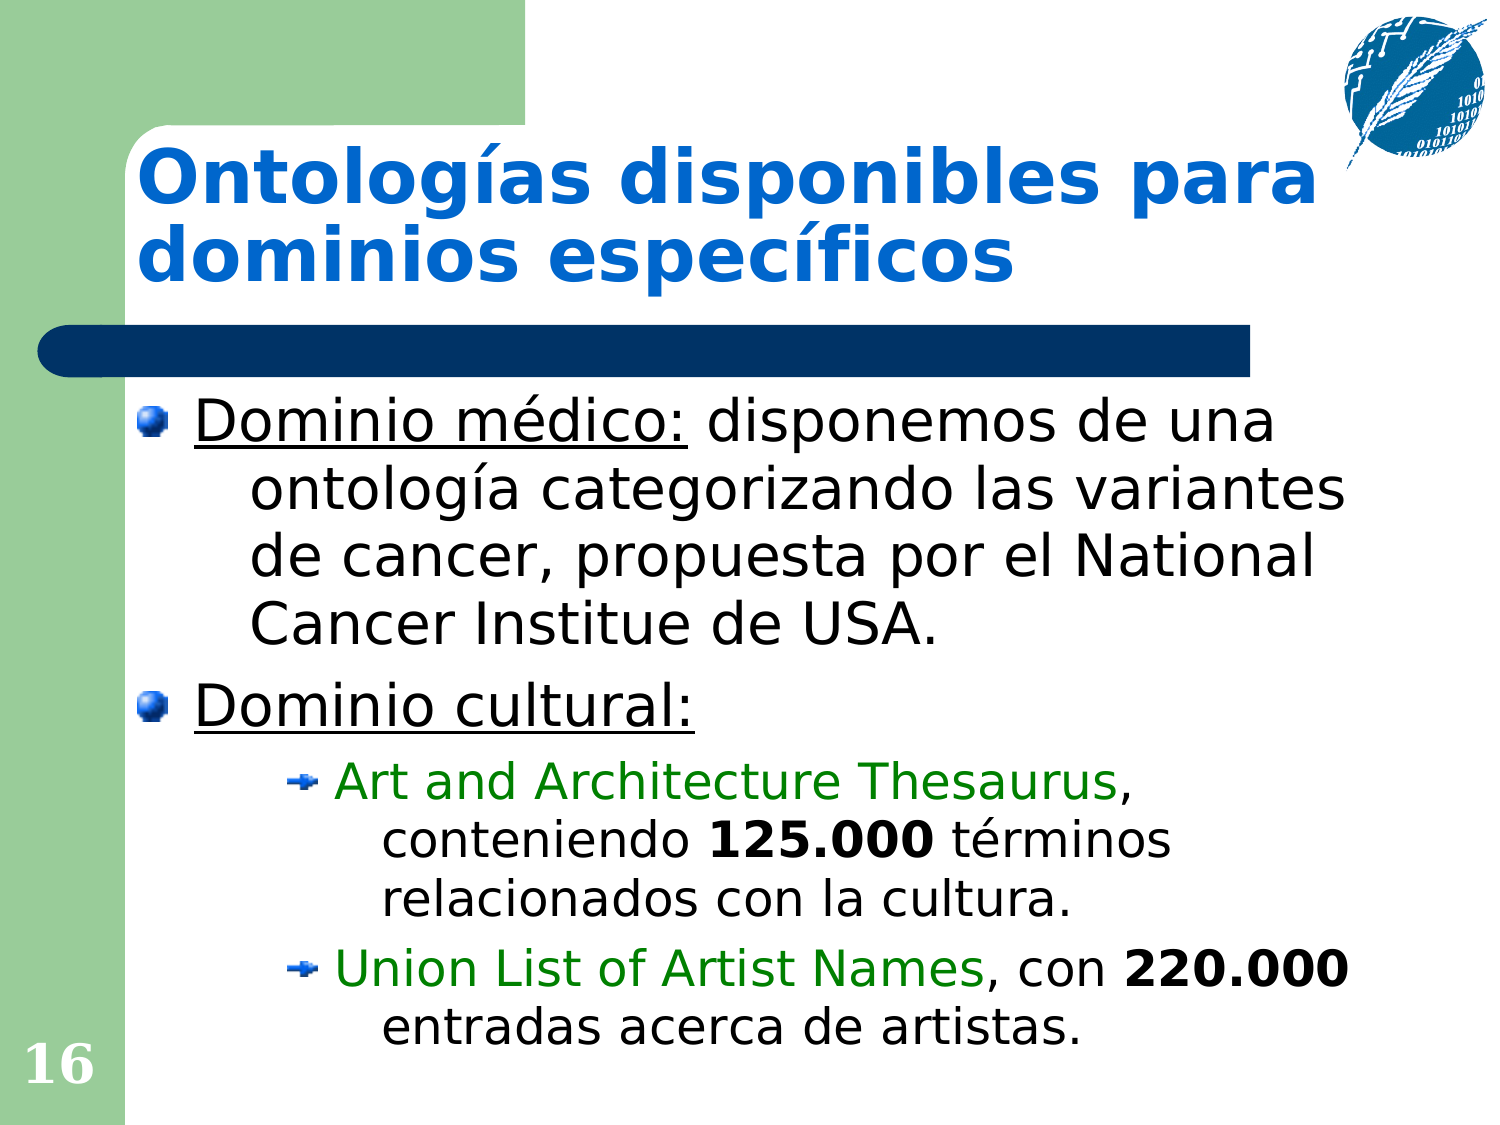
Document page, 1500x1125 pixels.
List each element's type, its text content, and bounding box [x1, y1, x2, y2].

picture [1427, 138, 1431, 148]
list Dominio médico: disponemos de una ontología categorizando las variantes de cancer, propuesta por el National Cancer Institue de USA. Dominio cultural: Art and Architecture Thesaurus, conteniendo 125.000 términos relacionados con la cultura. Union List of Artist Names, con 220.000 entradas acerca de artistas. [137, 387, 1400, 1057]
title Ontologías disponibles para dominios específicos [136, 135, 1414, 302]
picture [1436, 127, 1450, 136]
picture [1433, 139, 1440, 147]
picture [1416, 140, 1425, 149]
picture [1341, 15, 1487, 172]
